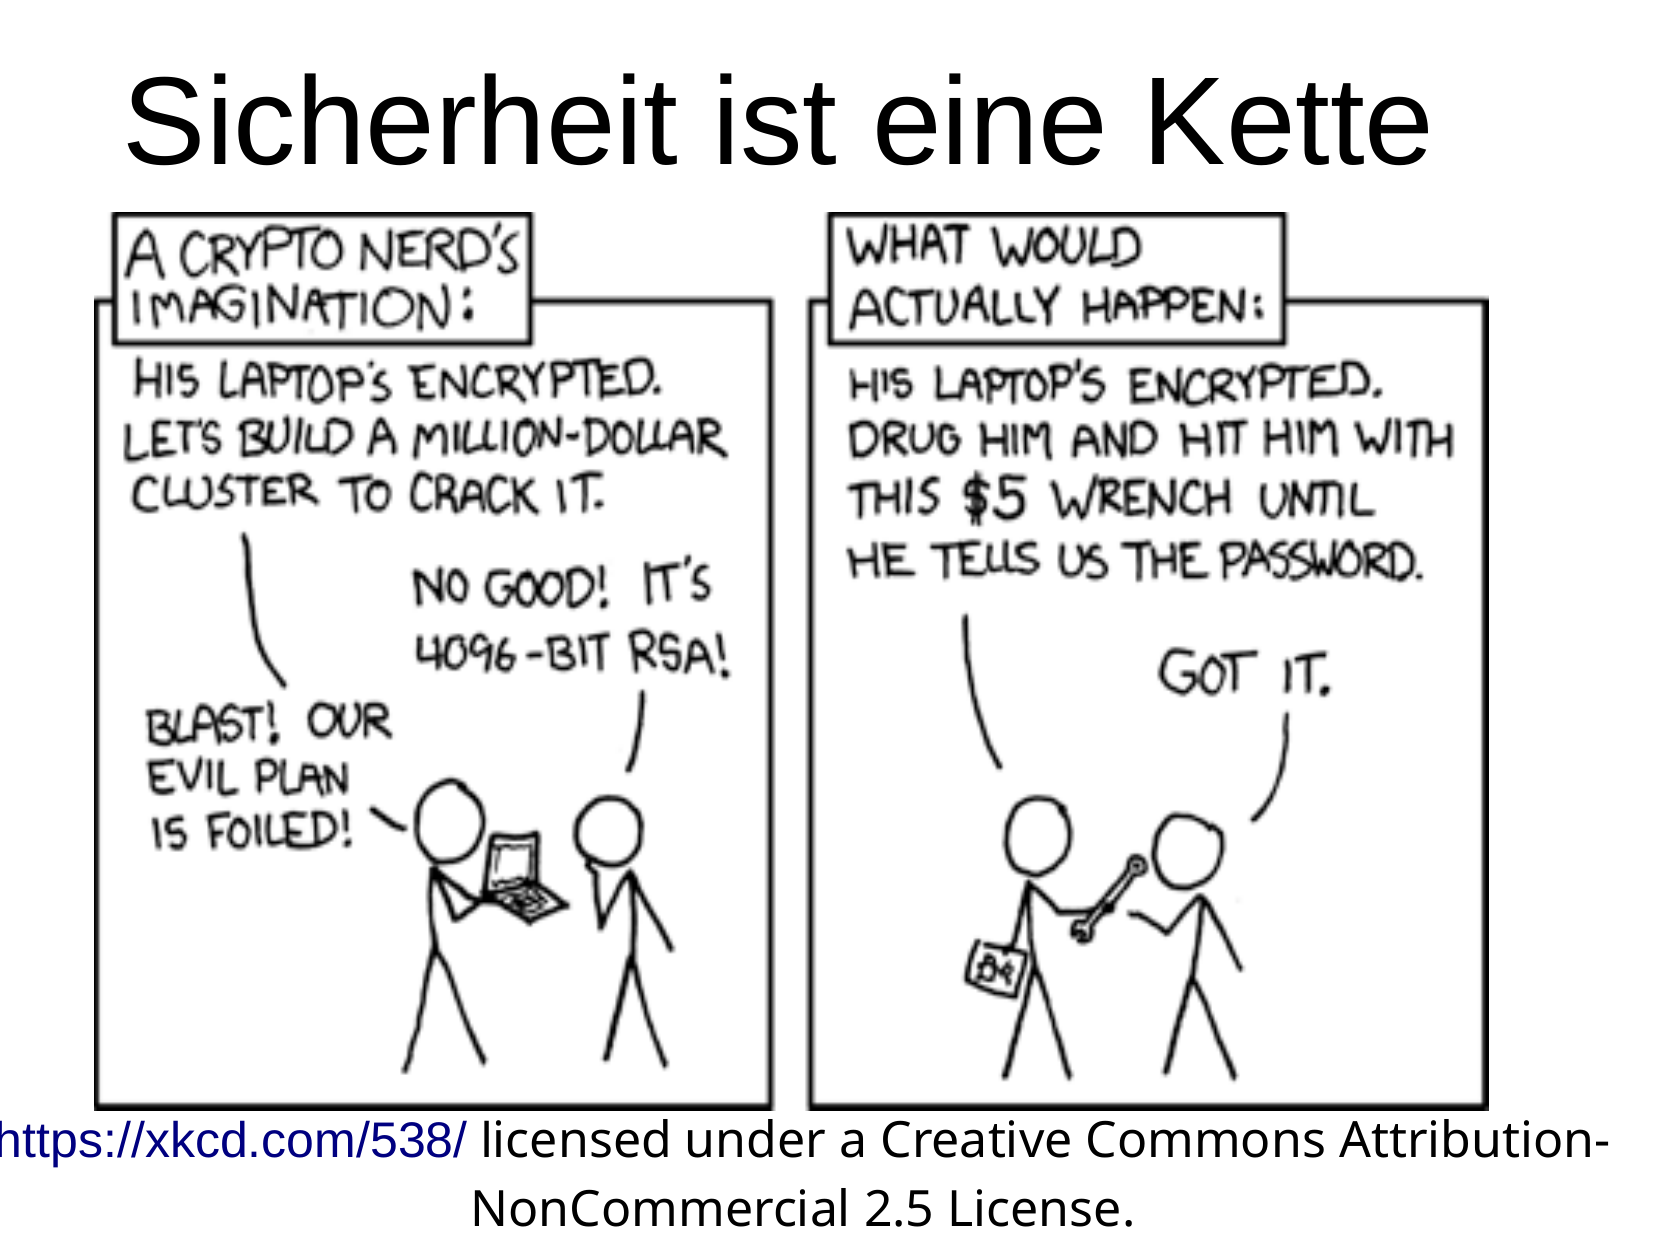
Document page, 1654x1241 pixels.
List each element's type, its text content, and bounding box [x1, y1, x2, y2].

picture [94, 225, 1489, 1097]
text_box https://xkcd.com/538/ licensed under a Creative Commons Attribution-NonCommercial 2.5 License. [0, 1097, 1654, 1229]
title Sicherheit ist eine Kette [35, 17, 1524, 225]
